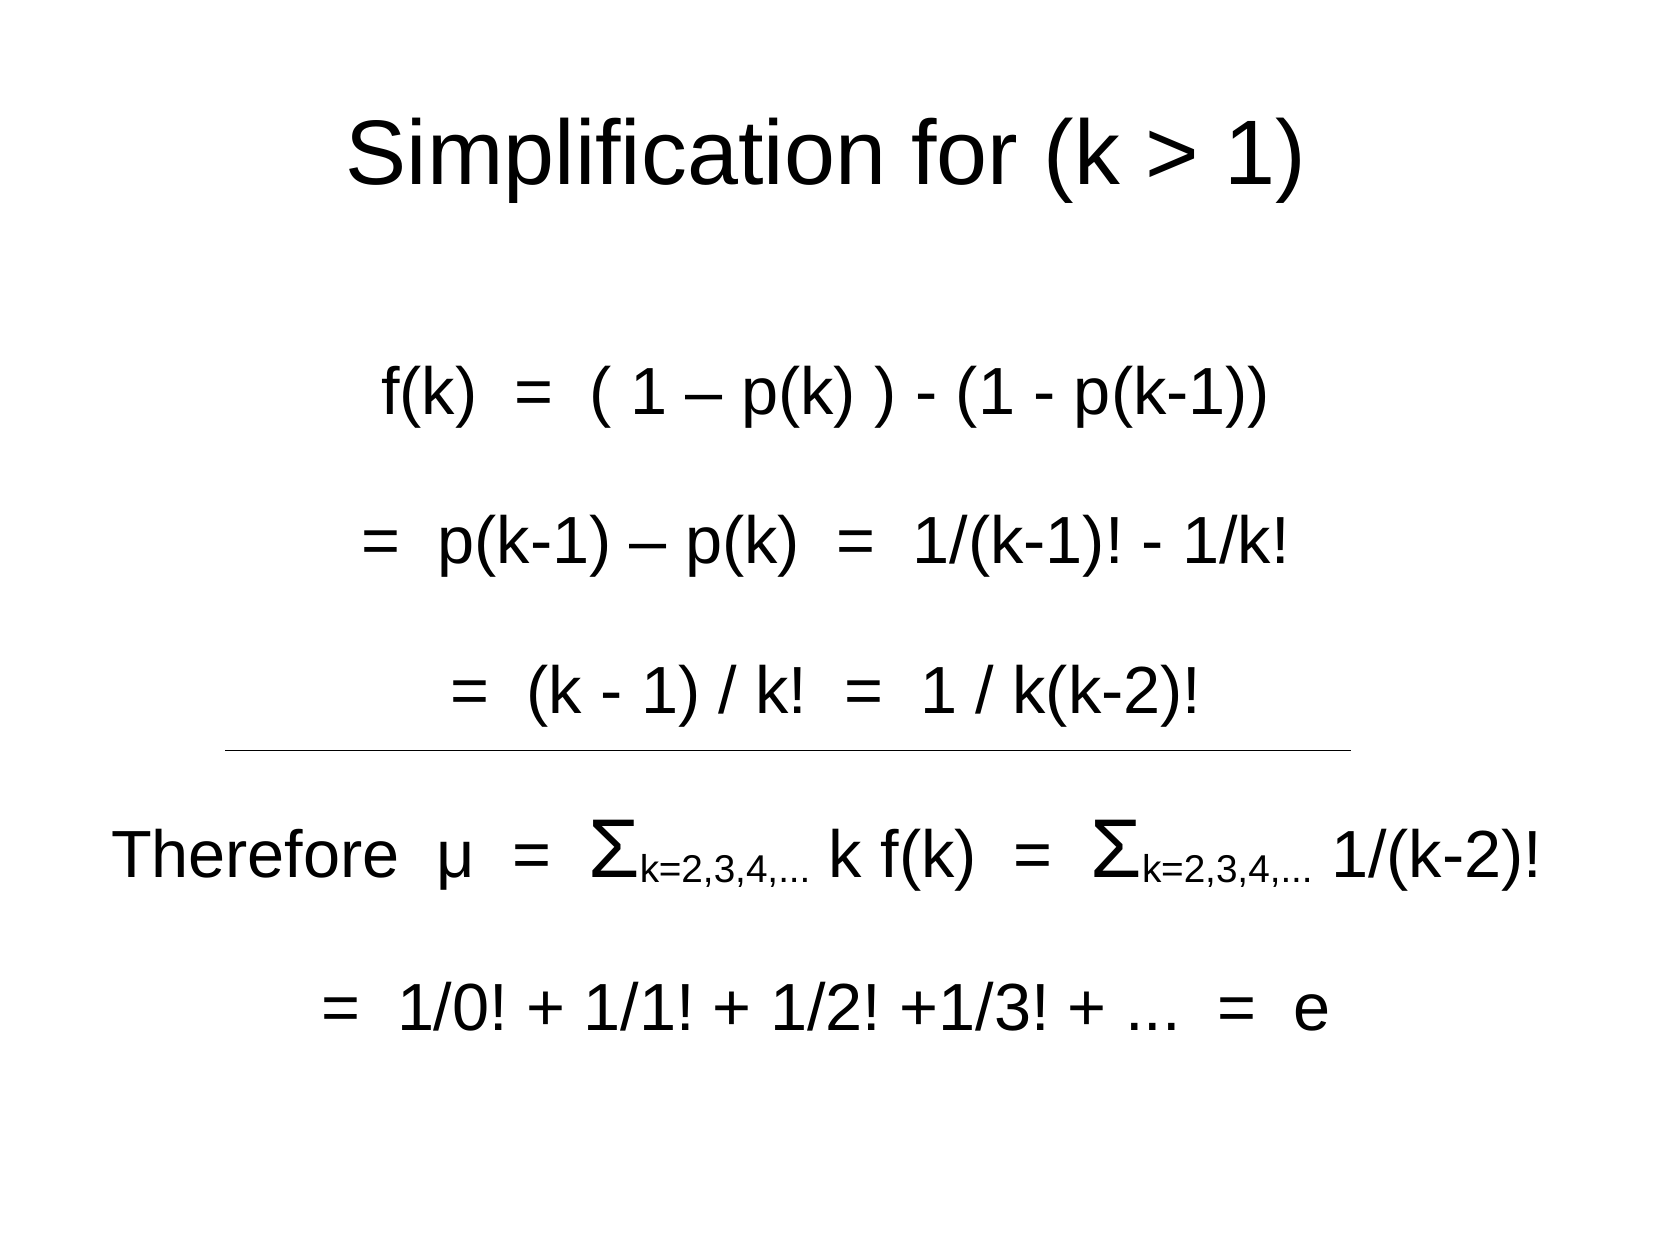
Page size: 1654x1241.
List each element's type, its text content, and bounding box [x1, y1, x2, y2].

title Simplification for (k > 1) [82, 56, 1571, 250]
subtitle f(k) = ( 1 – p(k) ) - (1 - p(k-1)) = p(k-1) – p(k) = 1/(k-1)! - 1/k! = (k - 1) / k! = 1 / k(k-2)! Therefore μ = Σk=2,3,4,... k f(k) = Σk=2,3,4,... 1/(k-2)! = 1/0! + 1/1! + 1/2! +1/3! + ... = e [82, 269, 1571, 1130]
